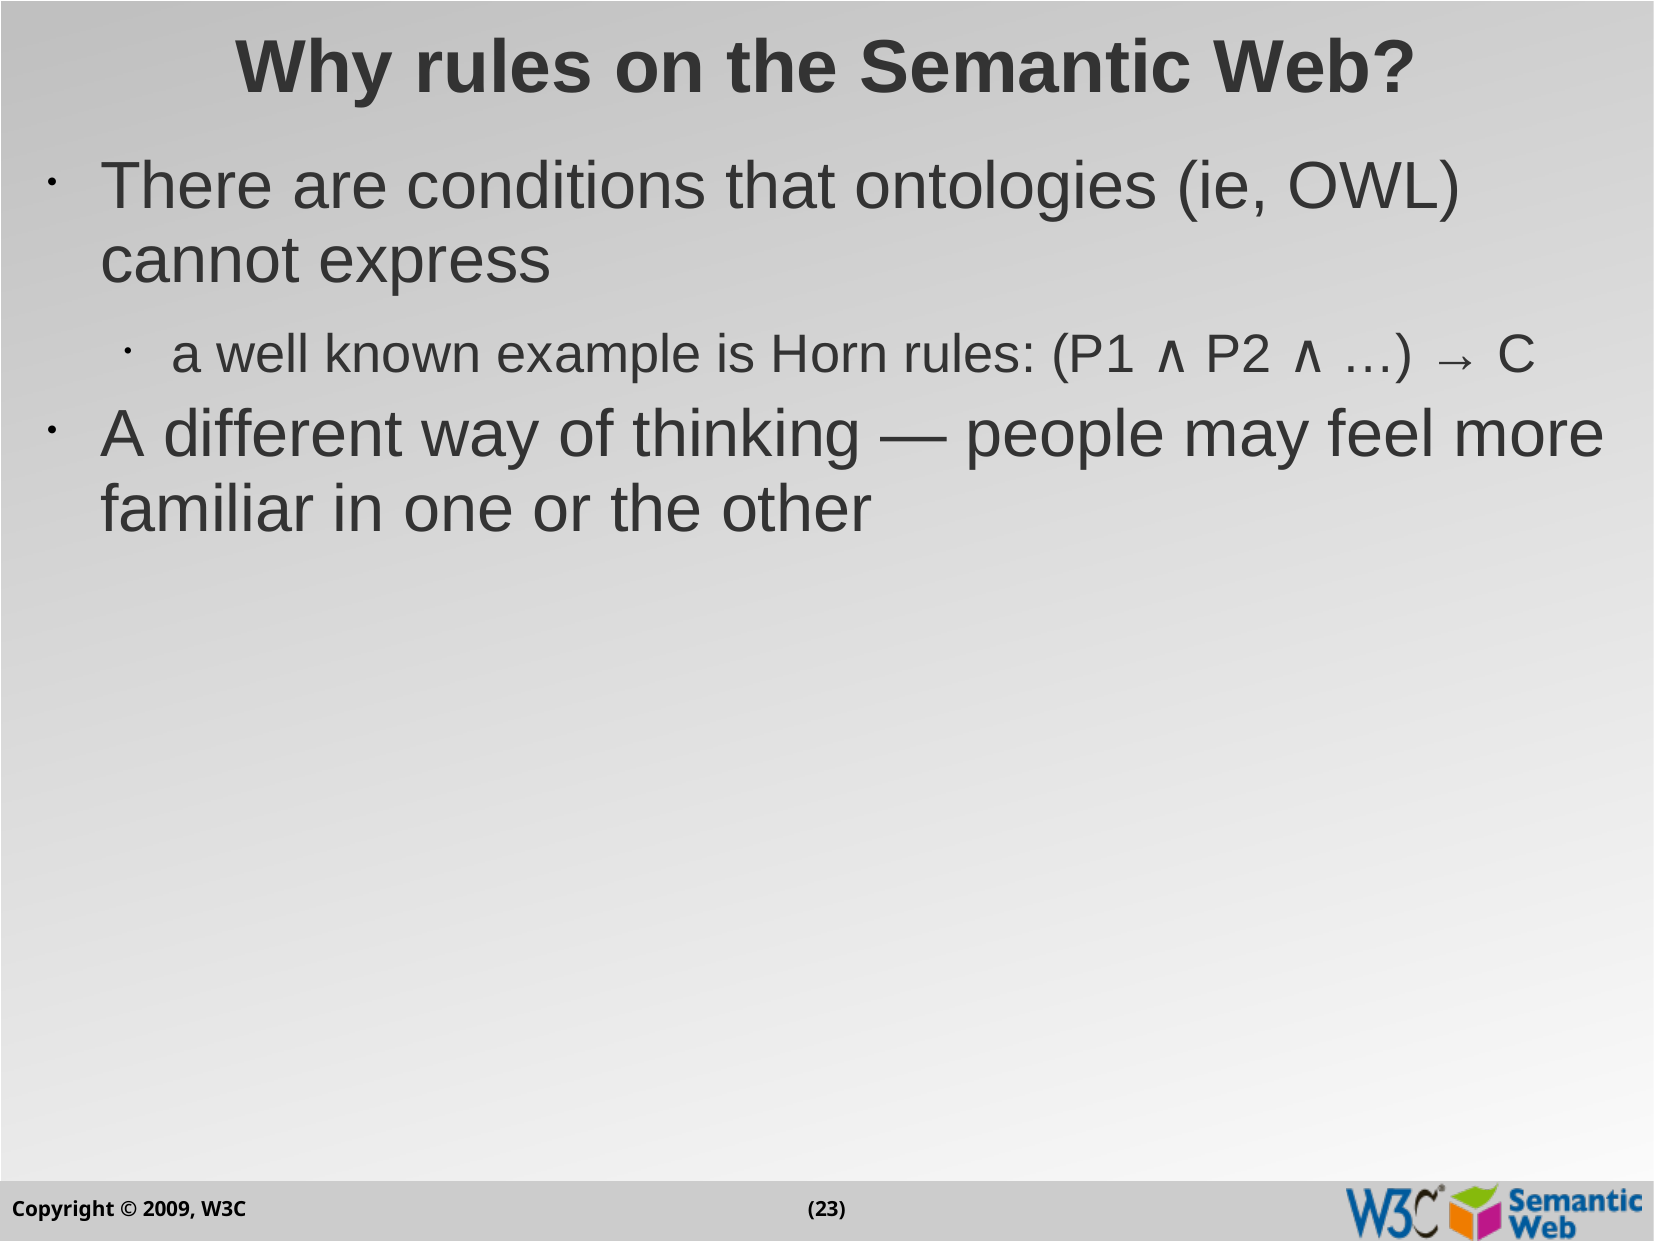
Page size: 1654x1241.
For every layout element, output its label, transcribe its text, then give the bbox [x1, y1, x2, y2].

title Why rules on the Semantic Web? [0, 5, 1654, 125]
picture [1, 1, 1654, 5]
picture [1, 125, 1654, 1241]
list There are conditions that ontologies (ie, OWL) cannot express a well known example is Horn rules: (P1 ∧ P2 ∧ …) → C A different way of thinking — people may feel more familiar in one or the other [29, 147, 1624, 1134]
